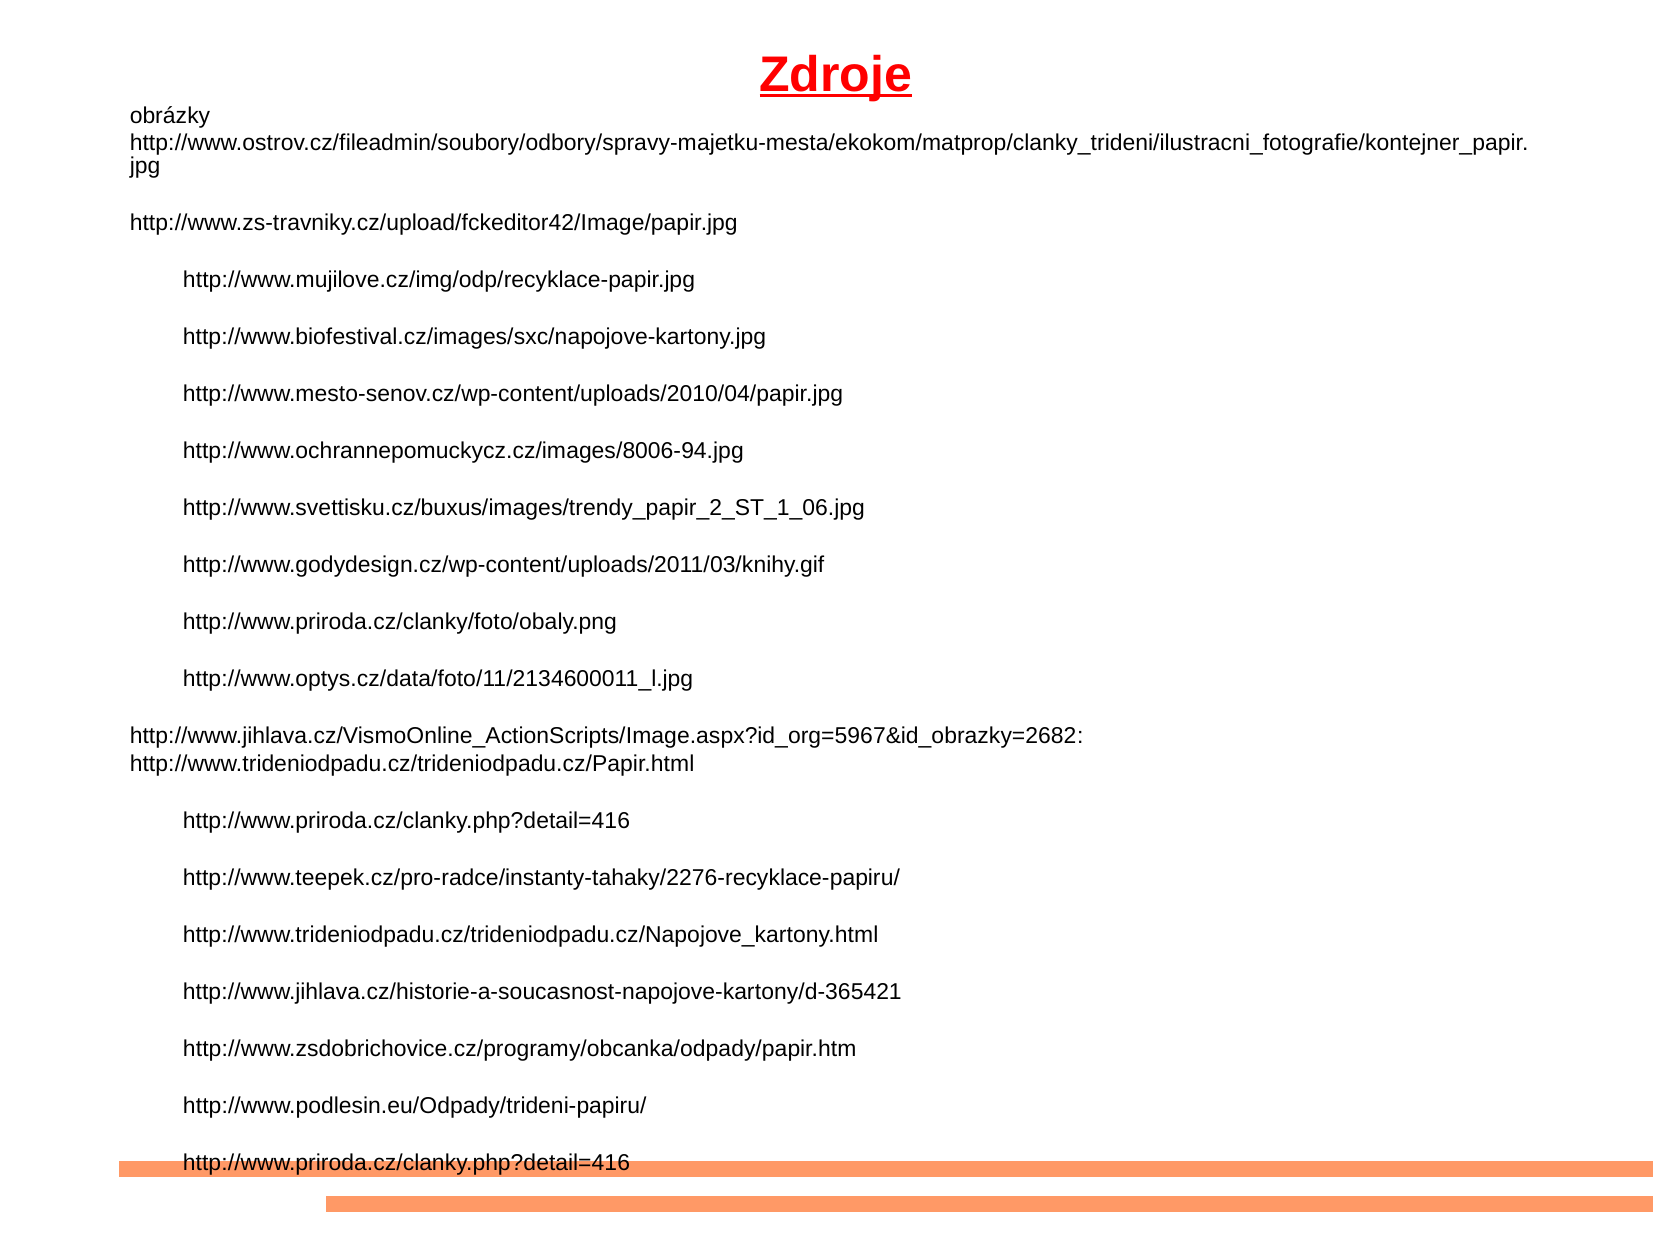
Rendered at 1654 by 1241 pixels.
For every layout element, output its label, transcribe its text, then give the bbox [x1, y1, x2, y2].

list obrázkyhttp://www.ostrov.cz/fileadmin/soubory/odbory/spravy-majetku-mesta/ekokom/matprop/clanky_trideni/ilustracni_fotografie/kontejner_papir.jpg http://www.zs-travniky.cz/upload/fckeditor42/Image/papir.jpg http://www.mujilove.cz/img/odp/recyklace-papir.jpg http://www.biofestival.cz/images/sxc/napojove-kartony.jpg http://www.mesto-senov.cz/wp-content/uploads/2010/04/papir.jpg http://www.ochrannepomuckycz.cz/images/8006-94.jpg http://www.svettisku.cz/buxus/images/trendy_papir_2_ST_1_06.jpg http://www.godydesign.cz/wp-content/uploads/2011/03/knihy.gif http://www.priroda.cz/clanky/foto/obaly.png http://www.optys.cz/data/foto/11/2134600011_l.jpg http://www.jihlava.cz/VismoOnline_ActionScripts/Image.aspx?id_org=5967&id_obrazky=2682: http://www.trideniodpadu.cz/trideniodpadu.cz/Papir.html http://www.priroda.cz/clanky.php?detail=416 http://www.teepek.cz/pro-radce/instanty-tahaky/2276-recyklace-papiru/ http://www.trideniodpadu.cz/trideniodpadu.cz/Napojove_kartony.html http://www.jihlava.cz/historie-a-soucasnost-napojove-kartony/d-365421 http://www.zsdobrichovice.cz/programy/obcanka/odpady/papir.htm http://www.podlesin.eu/Odpady/trideni-papiru/ http://www.priroda.cz/clanky.php?detail=416 [94, 100, 1534, 1197]
title Zdroje [129, 41, 1543, 102]
